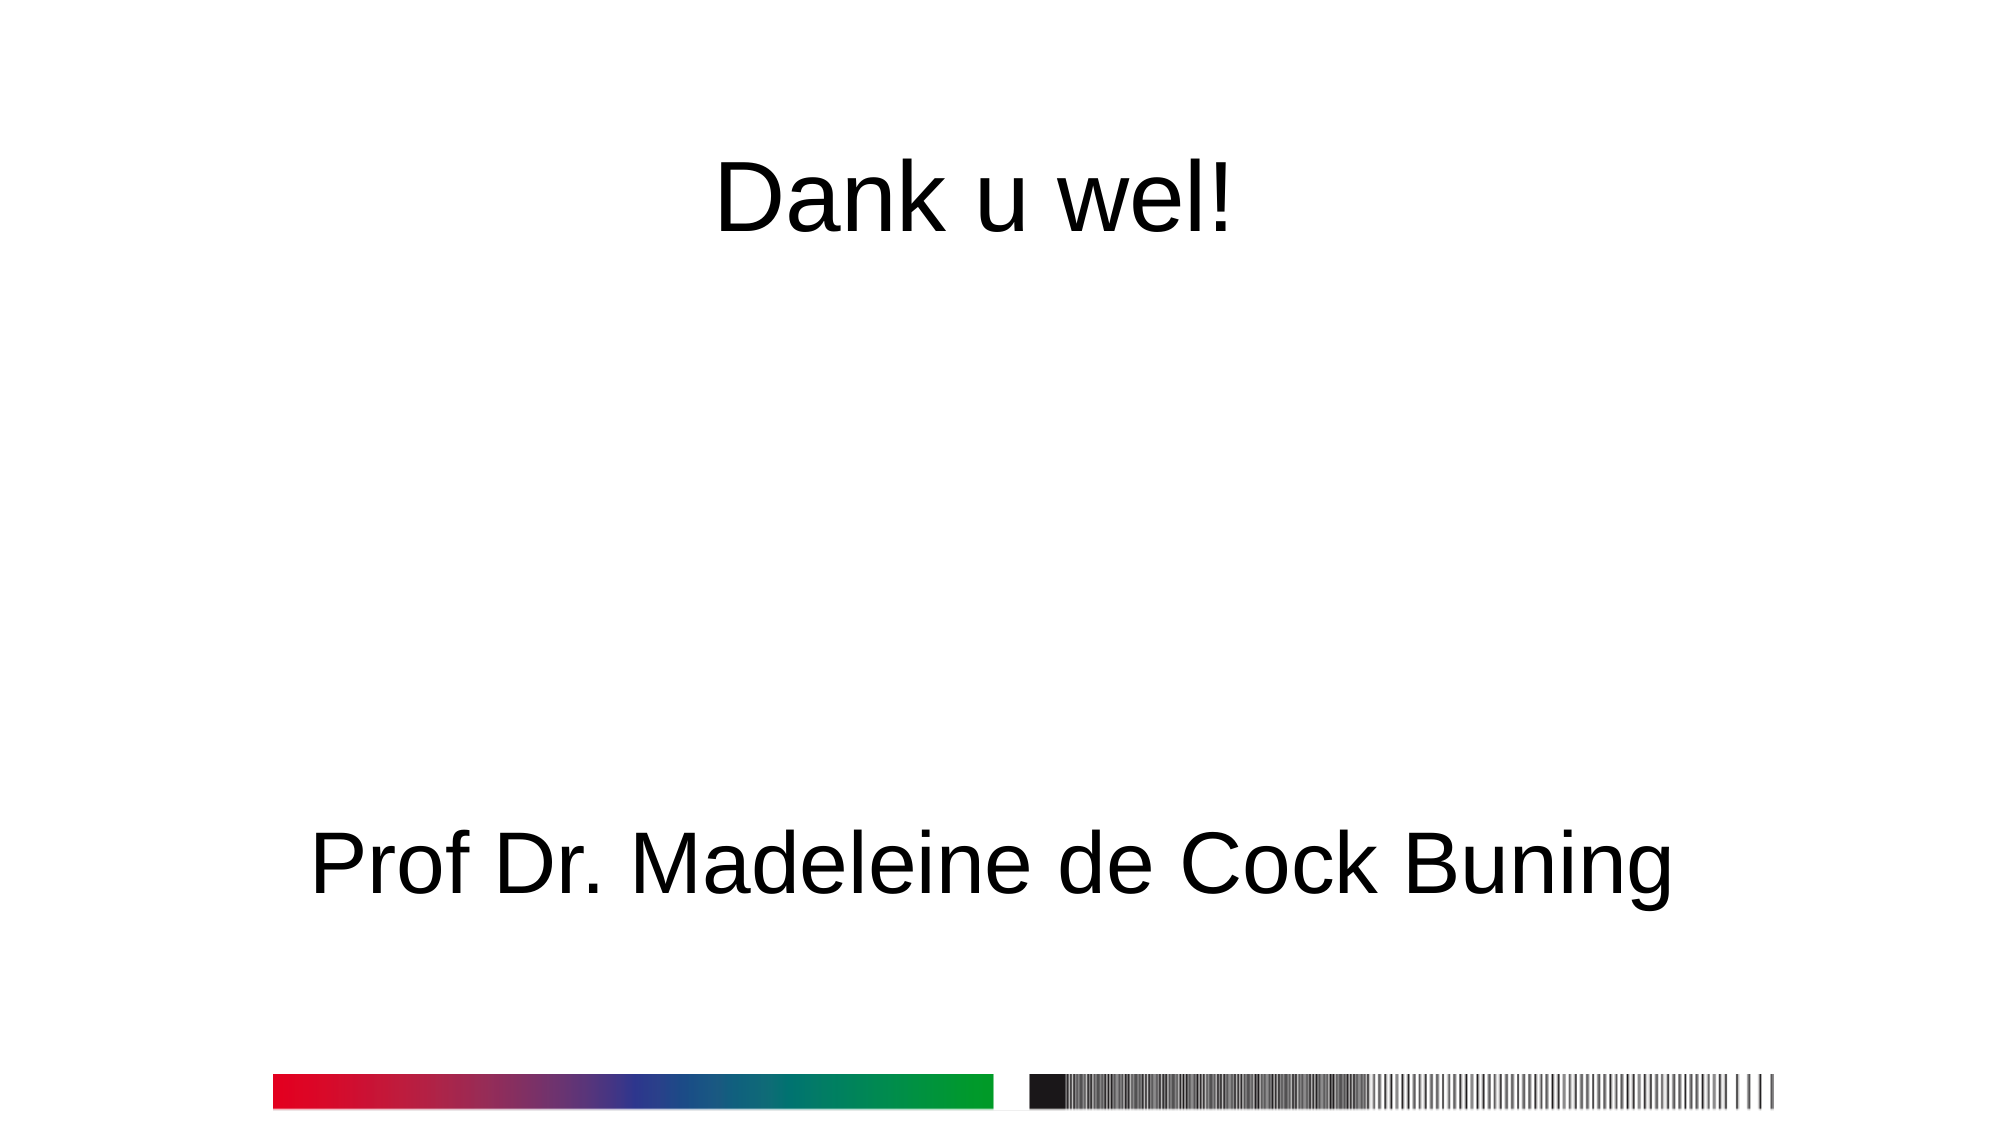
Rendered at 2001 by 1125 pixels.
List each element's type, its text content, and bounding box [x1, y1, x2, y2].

subtitle Prof Dr. Madeleine de Cock Buning [62, 682, 1925, 1000]
text_box Dank u wel! [175, 124, 1773, 259]
picture [273, 1074, 1774, 1125]
